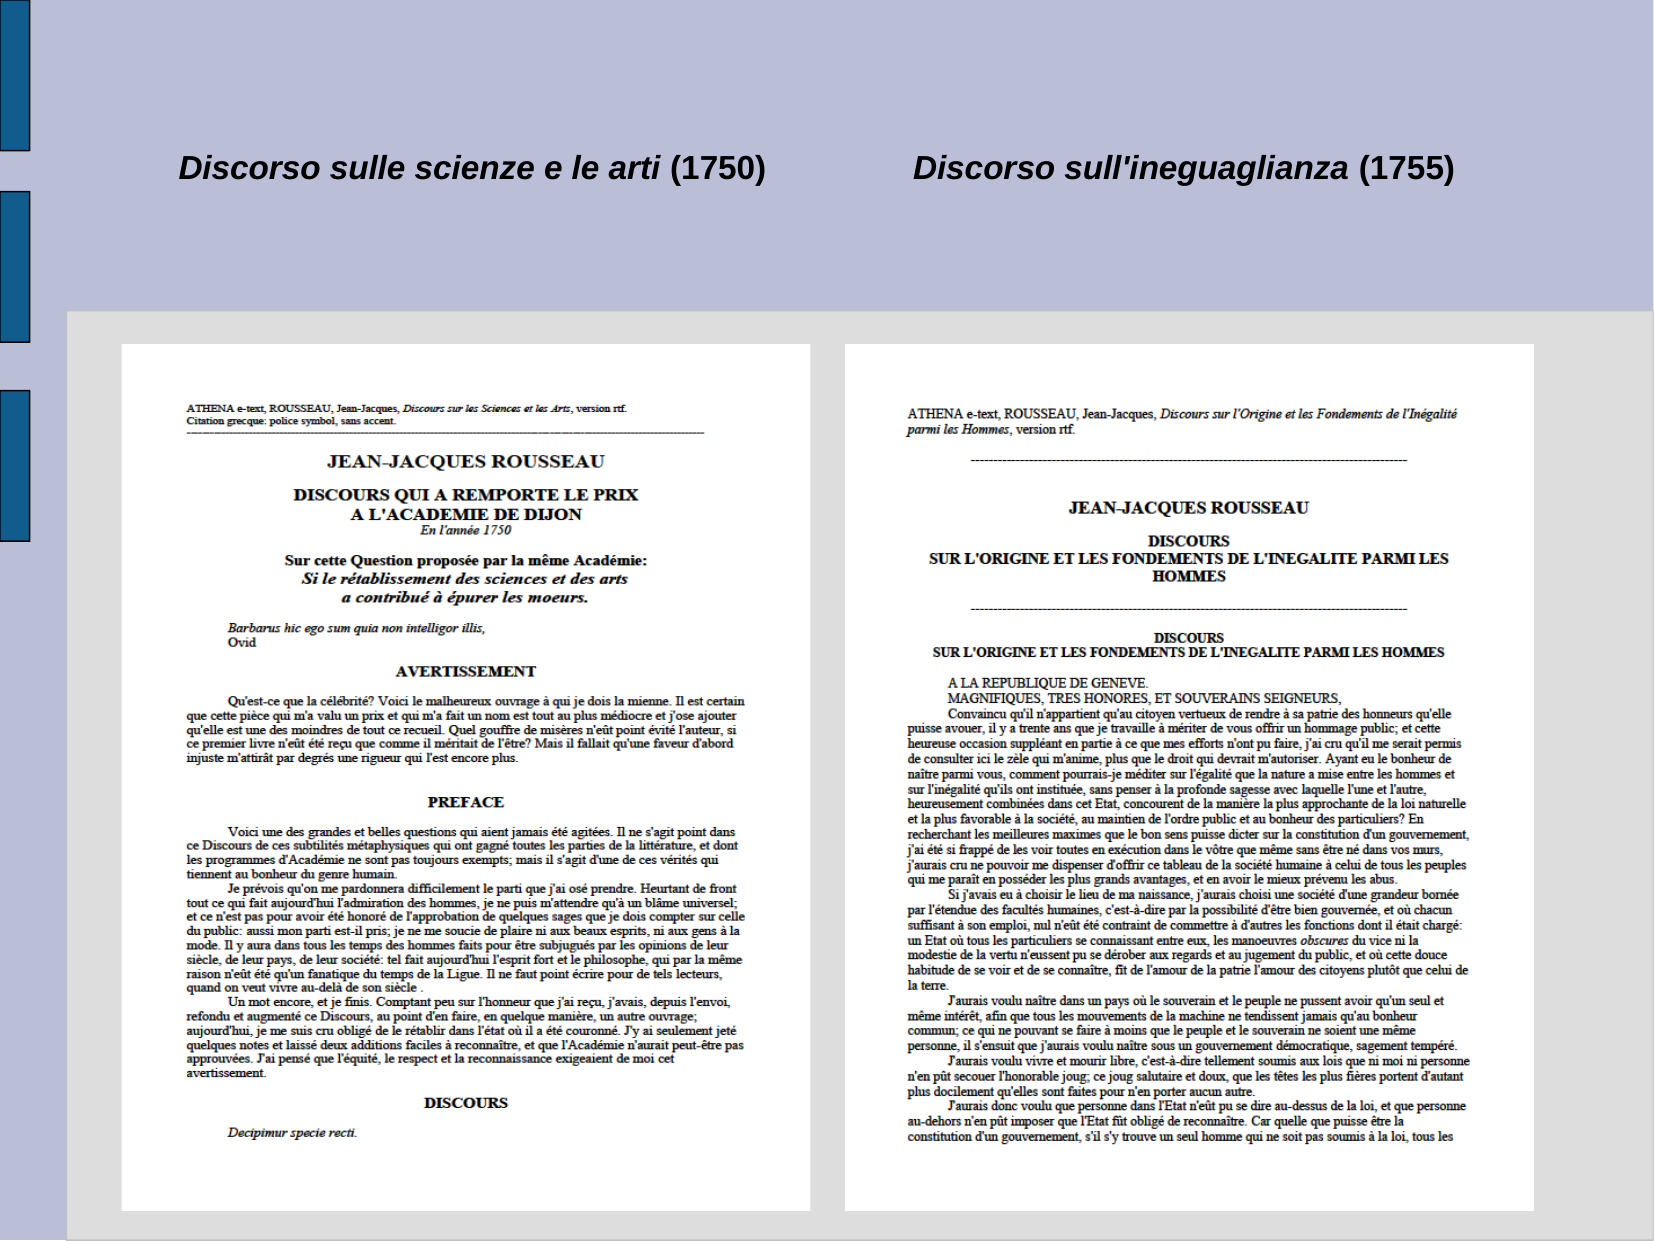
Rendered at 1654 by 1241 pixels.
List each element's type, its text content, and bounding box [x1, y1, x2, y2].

chart [844, 344, 1534, 1211]
text_box Discorso sulle scienze e le arti (1750) [177, 147, 768, 186]
text_box Discorso sull'ineguaglianza (1755) [903, 147, 1465, 186]
title [121, 91, 1534, 299]
chart [121, 344, 811, 1211]
